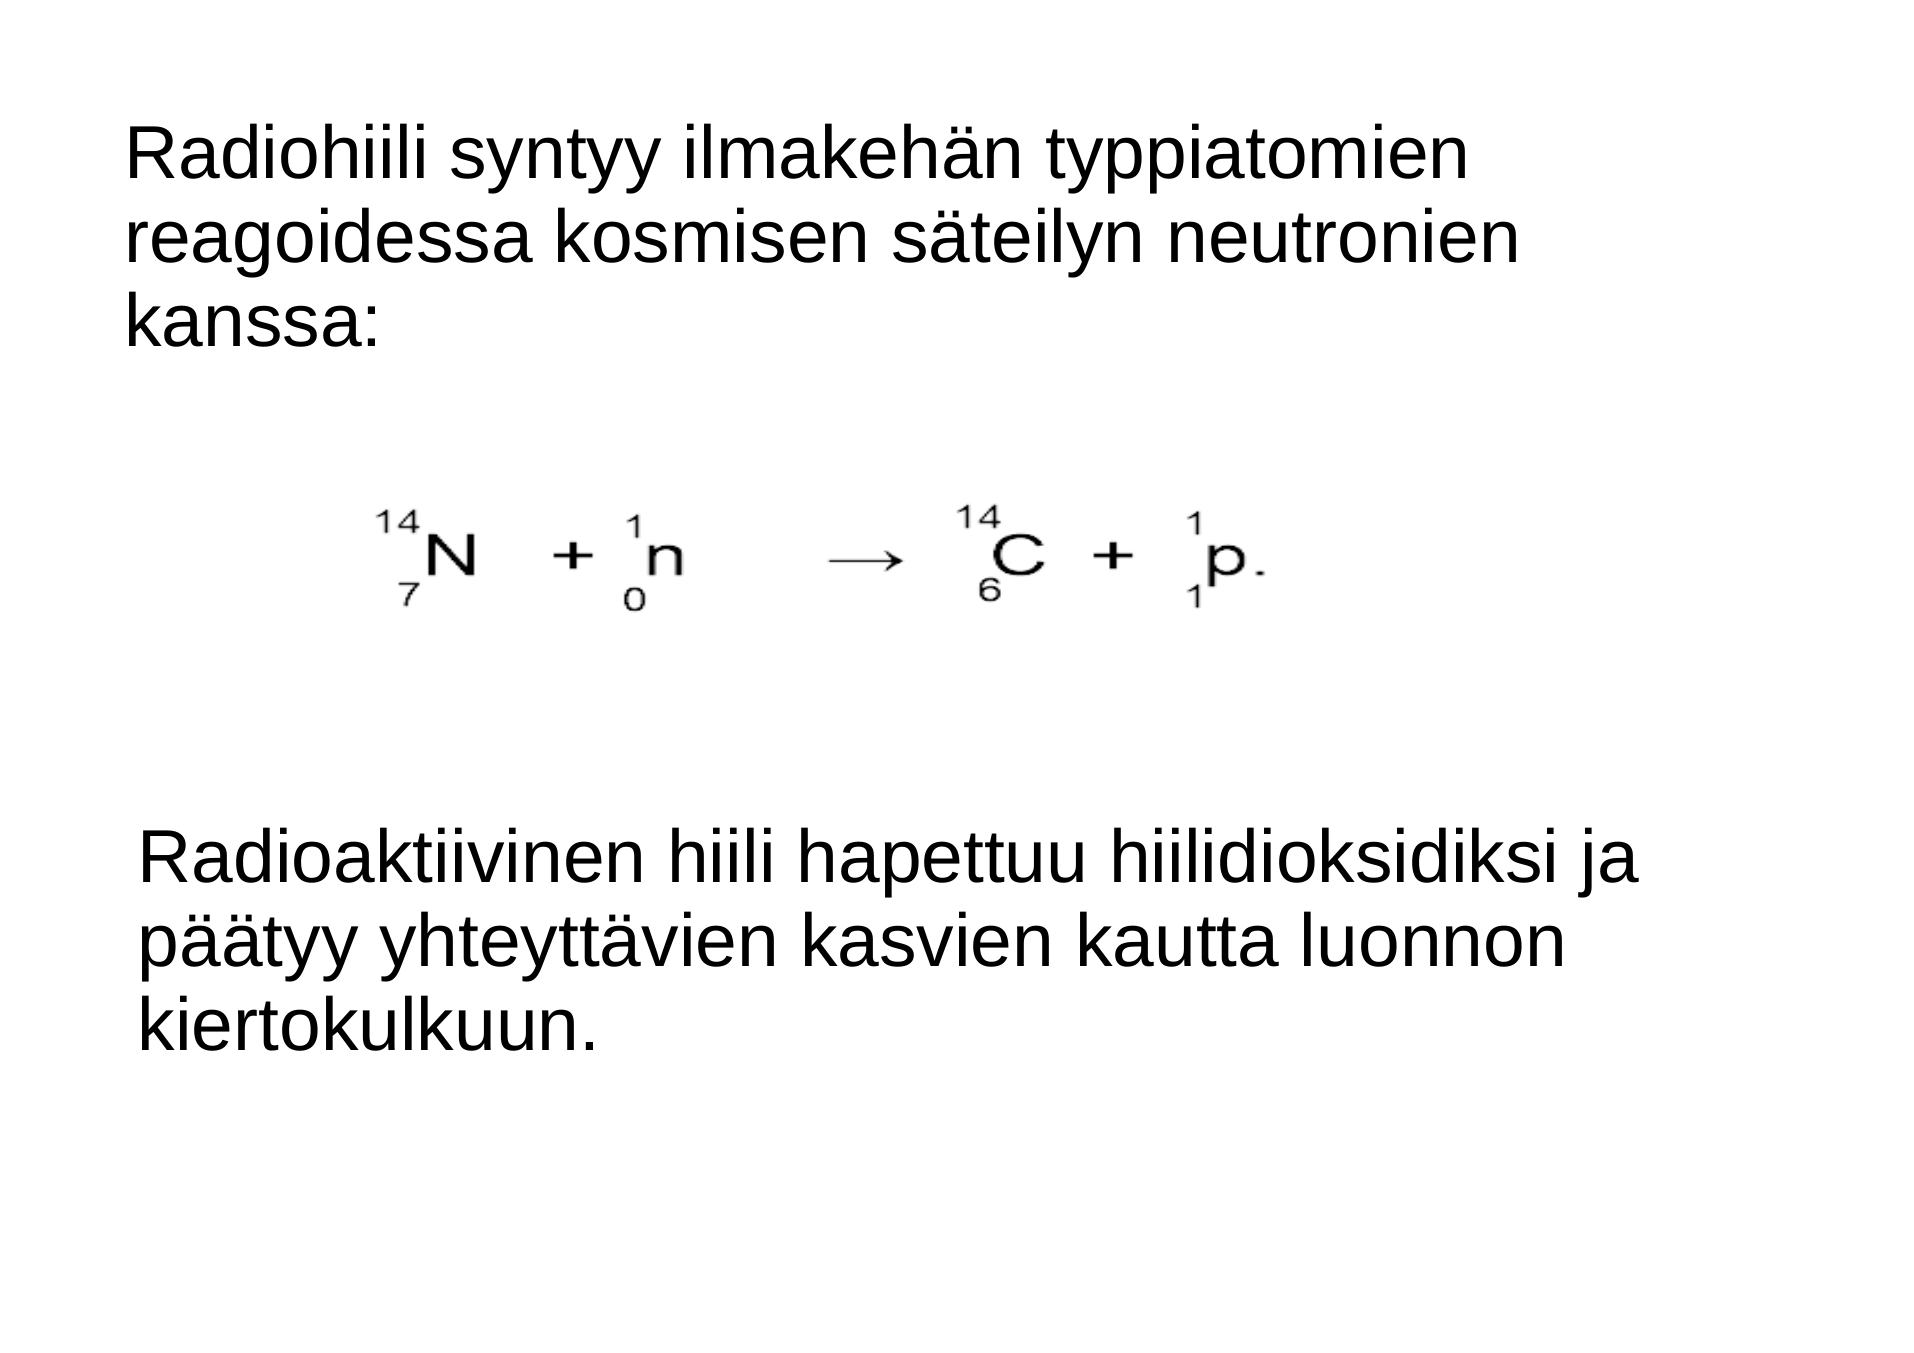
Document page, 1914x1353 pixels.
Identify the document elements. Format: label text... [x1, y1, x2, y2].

text_box Radioaktiivinen hiili hapettuu hiilidioksidiksi ja päätyy yhteyttävien kasvien kautta luonnon kiertokulkuun. [122, 806, 1695, 1098]
picture [318, 463, 1312, 638]
text_box Radiohiili syntyy ilmakehän typpiatomien reagoidessa kosmisen säteilyn neutronien kanssa: [109, 102, 1709, 394]
